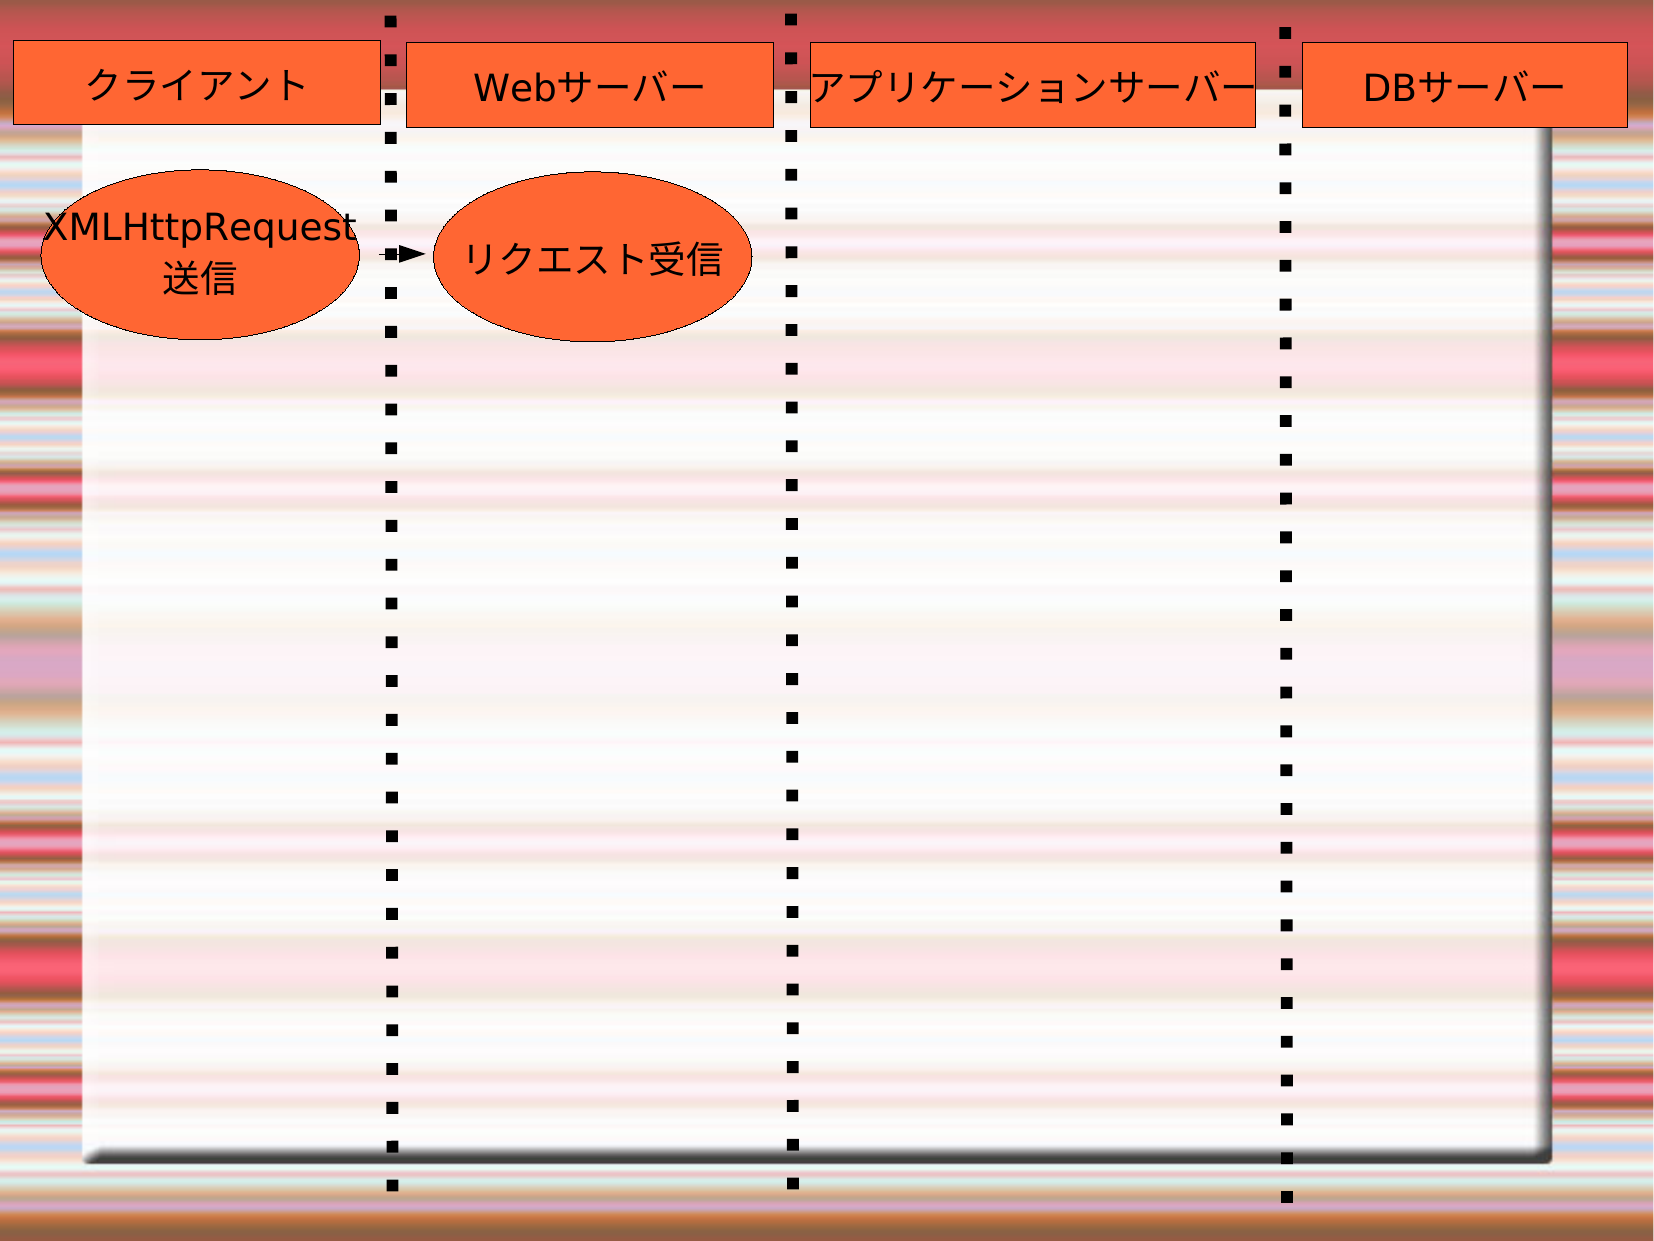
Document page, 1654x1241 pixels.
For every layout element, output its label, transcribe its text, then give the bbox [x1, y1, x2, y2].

text_box XMLHttpRequest 送信 [40, 169, 360, 340]
text_box DBサーバー [1302, 42, 1628, 128]
text_box クライアント [13, 40, 381, 125]
text_box アプリケーションサーバー [810, 42, 1256, 128]
text_box Webサーバー [406, 42, 774, 128]
text_box リクエスト受信 [433, 171, 753, 342]
picture [0, 0, 1654, 1241]
